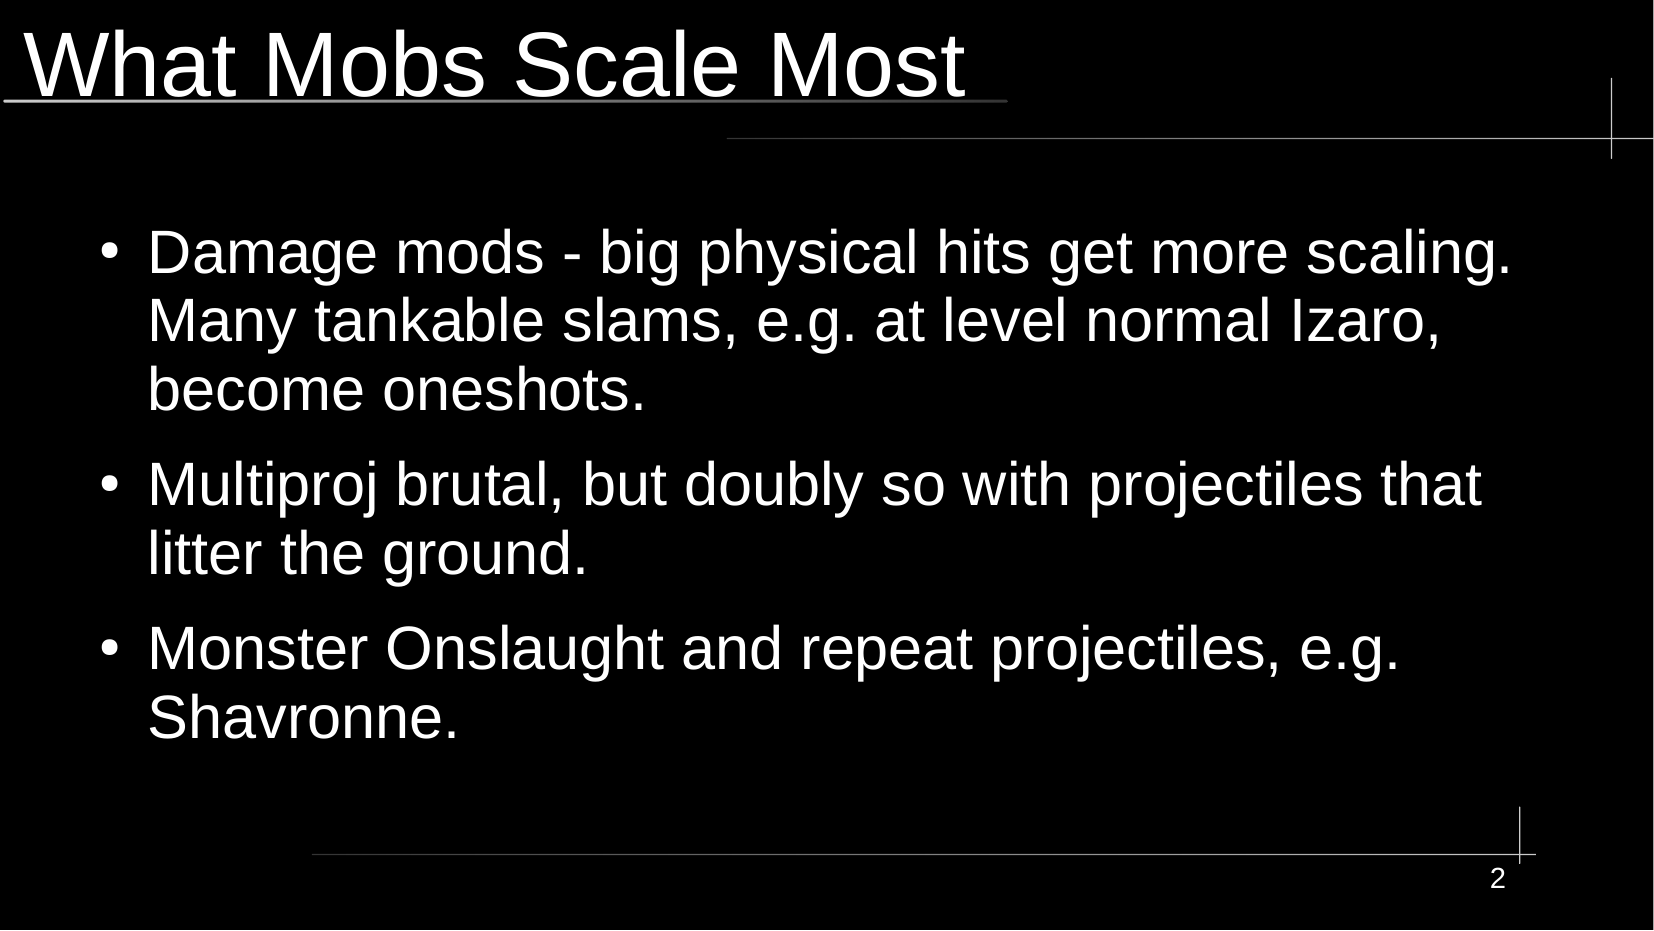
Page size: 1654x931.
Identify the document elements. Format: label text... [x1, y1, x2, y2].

title What Mobs Scale Most [23, 11, 1589, 119]
list Damage mods - big physical hits get more scaling. Many tankable slams, e.g. at level normal Izaro, become oneshots. Multiproj brutal, but doubly so with projectiles that litter the ground. Monster Onslaught and repeat projectiles, e.g. Shavronne. [82, 217, 1571, 758]
